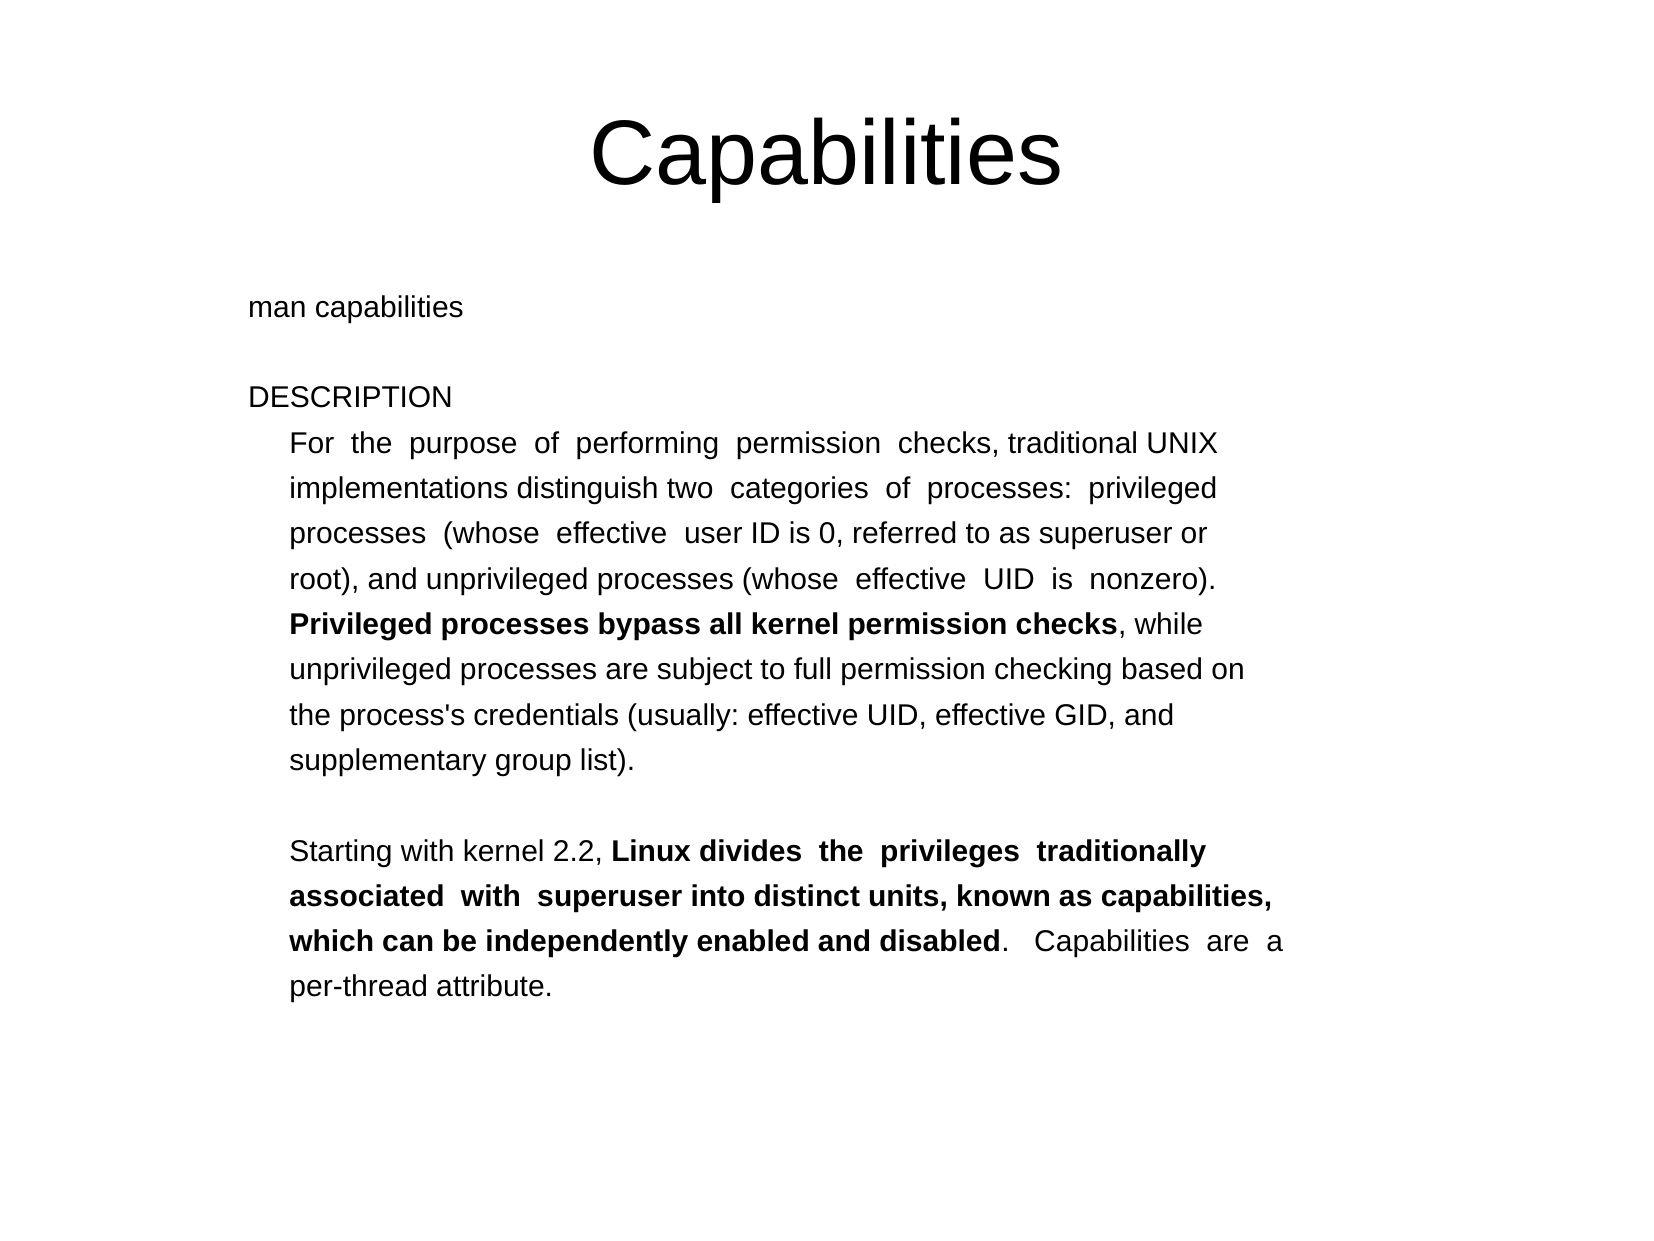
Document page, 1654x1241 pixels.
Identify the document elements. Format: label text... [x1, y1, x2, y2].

title Capabilities [82, 49, 1571, 257]
list man capabilities DESCRIPTION For the purpose of performing permission checks, traditional UNIX implementations distinguish two categories of processes: privileged processes (whose effective user ID is 0, referred to as superuser or root), and unprivileged processes (whose effective UID is nonzero). Privileged processes bypass all kernel permission checks, while unprivileged processes are subject to full permission checking based on the process's credentials (usually: effective UID, effective GID, and supplementary group list). Starting with kernel 2.2, Linux divides the privileges traditionally associated with superuser into distinct units, known as capabilities, which can be independently enabled and disabled. Capabilities are a per-thread attribute. [248, 290, 1654, 1010]
